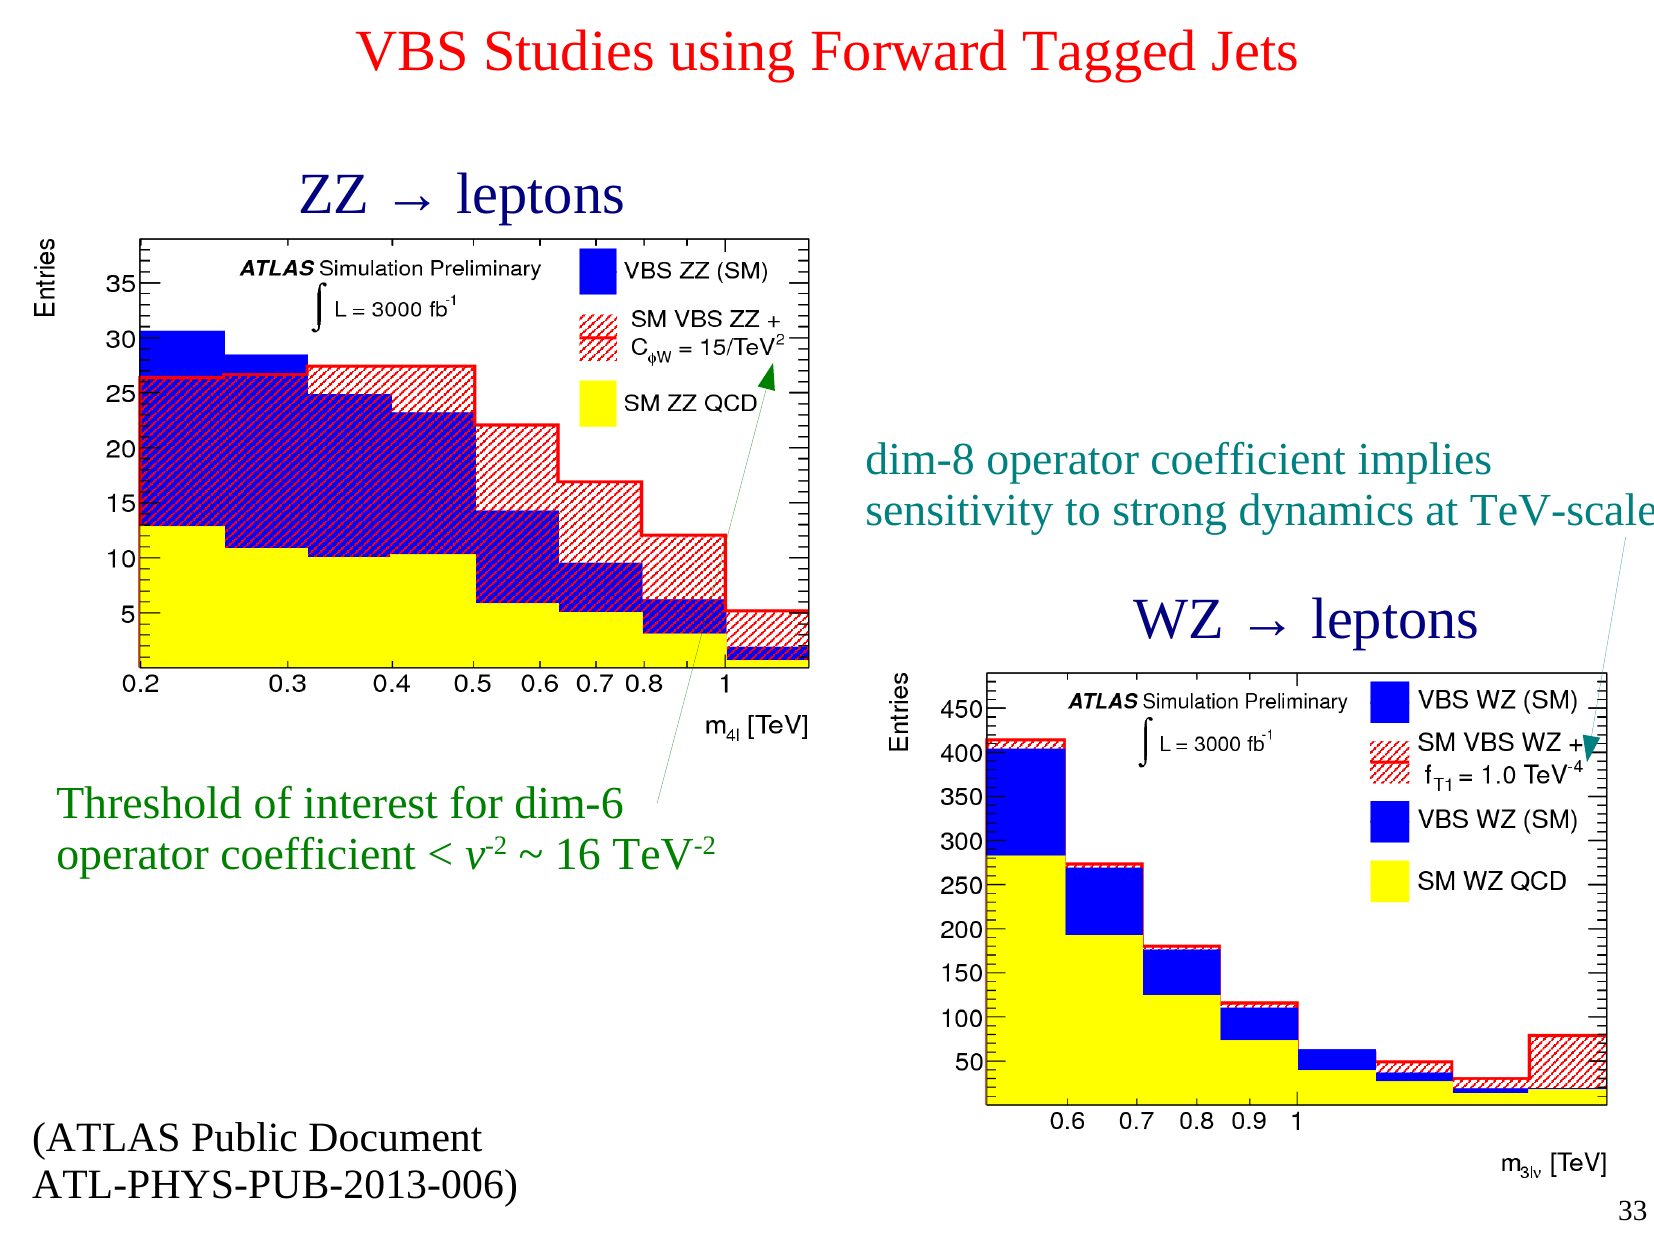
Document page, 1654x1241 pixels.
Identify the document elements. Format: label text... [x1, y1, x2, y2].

picture [4, 212, 851, 754]
picture [861, 646, 1646, 1192]
text_box WZ → leptons [1119, 591, 1495, 651]
text_box dim-8 operator coefficient implies sensitivity to strong dynamics at TeV-scale [865, 433, 1651, 591]
title VBS Studies using Forward Tagged Jets [128, 0, 1541, 144]
text_box (ATLAS Public Document ATL-PHYS-PUB-2013-006) [32, 1114, 512, 1208]
text_box Threshold of interest for dim-6 operator coefficient < v-2 ~ 16 TeV-2 [56, 778, 712, 882]
text_box ZZ → leptons [298, 160, 626, 226]
